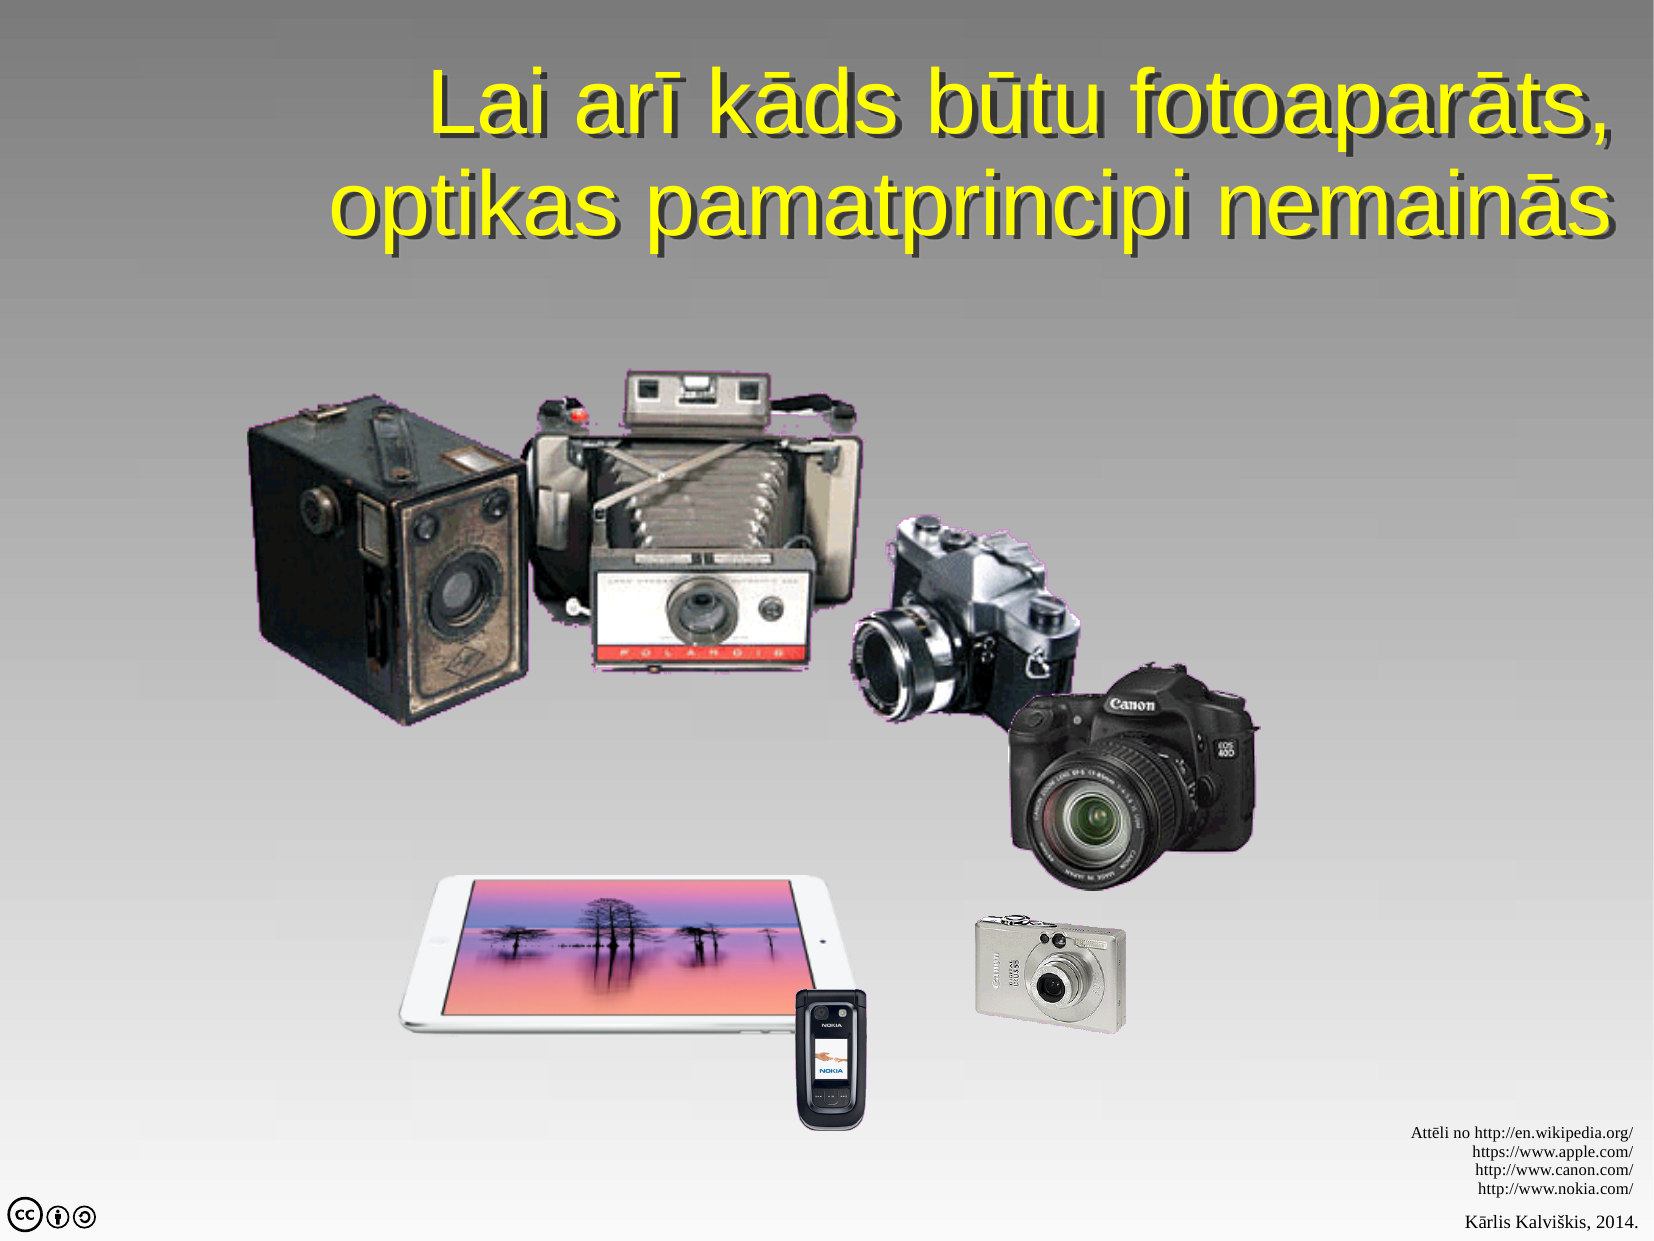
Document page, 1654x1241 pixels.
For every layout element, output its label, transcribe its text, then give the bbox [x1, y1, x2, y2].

title Lai arī kāds būtu fotoaparāts, optikas pamatprincipi nemainās [42, 49, 1615, 257]
picture [0, 0, 1654, 1241]
text_box Attēli no http://en.wikipedia.org/ https://www.apple.com/ http://www.canon.com/ http://www.nokia.com/ [1396, 1116, 1647, 1206]
